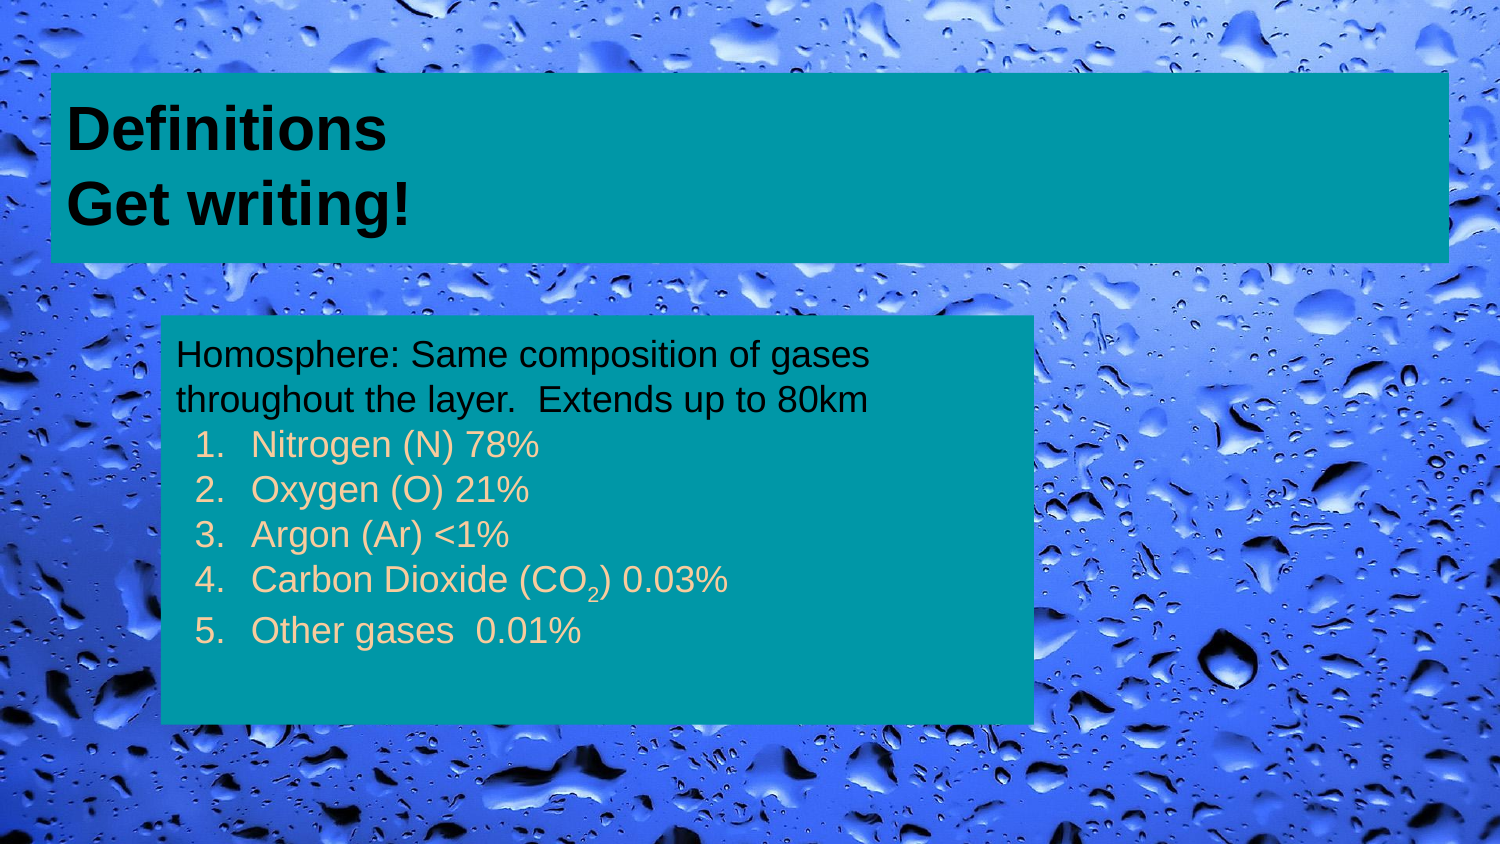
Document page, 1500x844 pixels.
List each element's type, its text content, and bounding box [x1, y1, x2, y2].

text_box Homosphere: Same composition of gases throughout the layer. Extends up to 80km Nitrogen (N) 78% Oxygen (O) 21% Argon (Ar) <1% Carbon Dioxide (CO2) 0.03% Other gases 0.01% [160, 315, 1034, 725]
title Definitions Get writing! [51, 72, 1449, 264]
picture [0, 0, 1500, 844]
